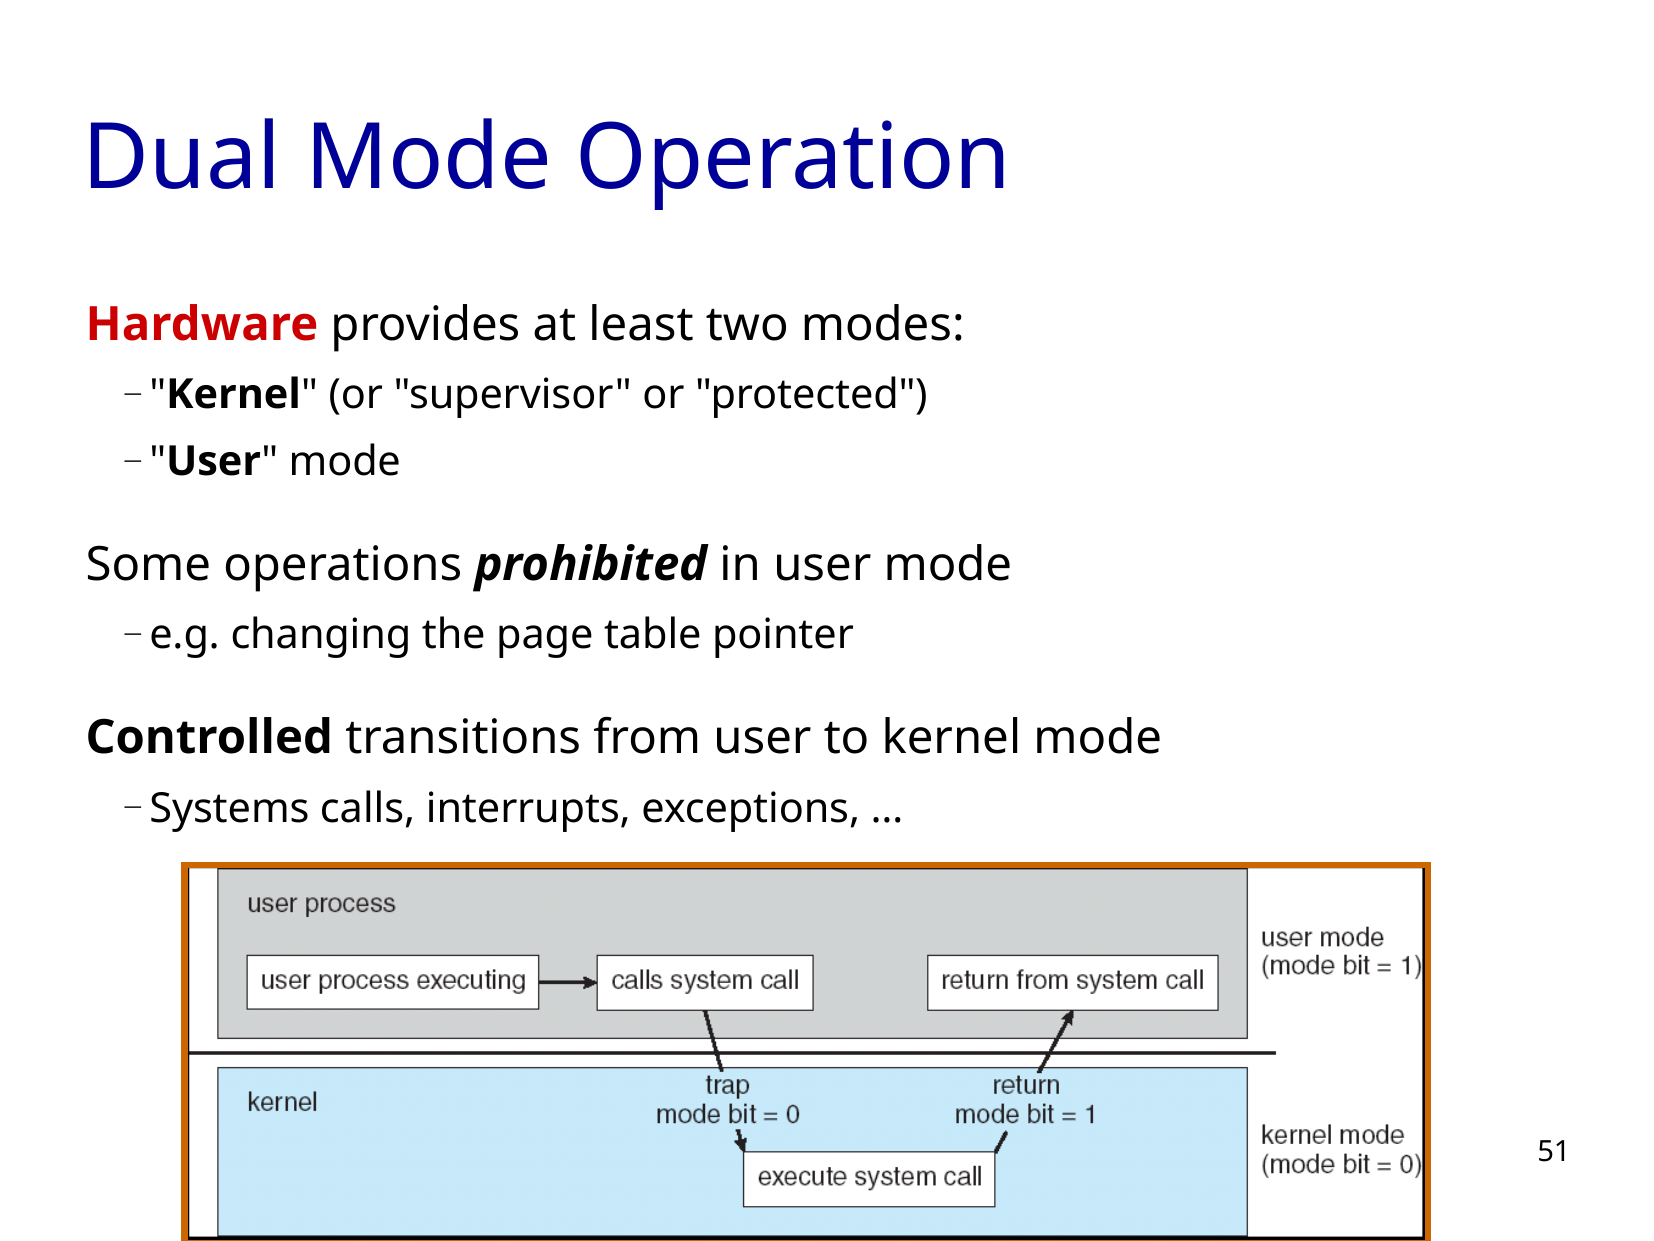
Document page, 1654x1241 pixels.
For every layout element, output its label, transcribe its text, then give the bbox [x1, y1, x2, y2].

list Hardware provides at least two modes: "Kernel" (or "supervisor" or "protected") "User" mode Some operations prohibited in user mode e.g. changing the page table pointer Controlled transitions from user to kernel mode Systems calls, interrupts, exceptions, … [60, 290, 1571, 841]
picture [187, 868, 1426, 1241]
title Dual Mode Operation [82, 49, 1571, 257]
